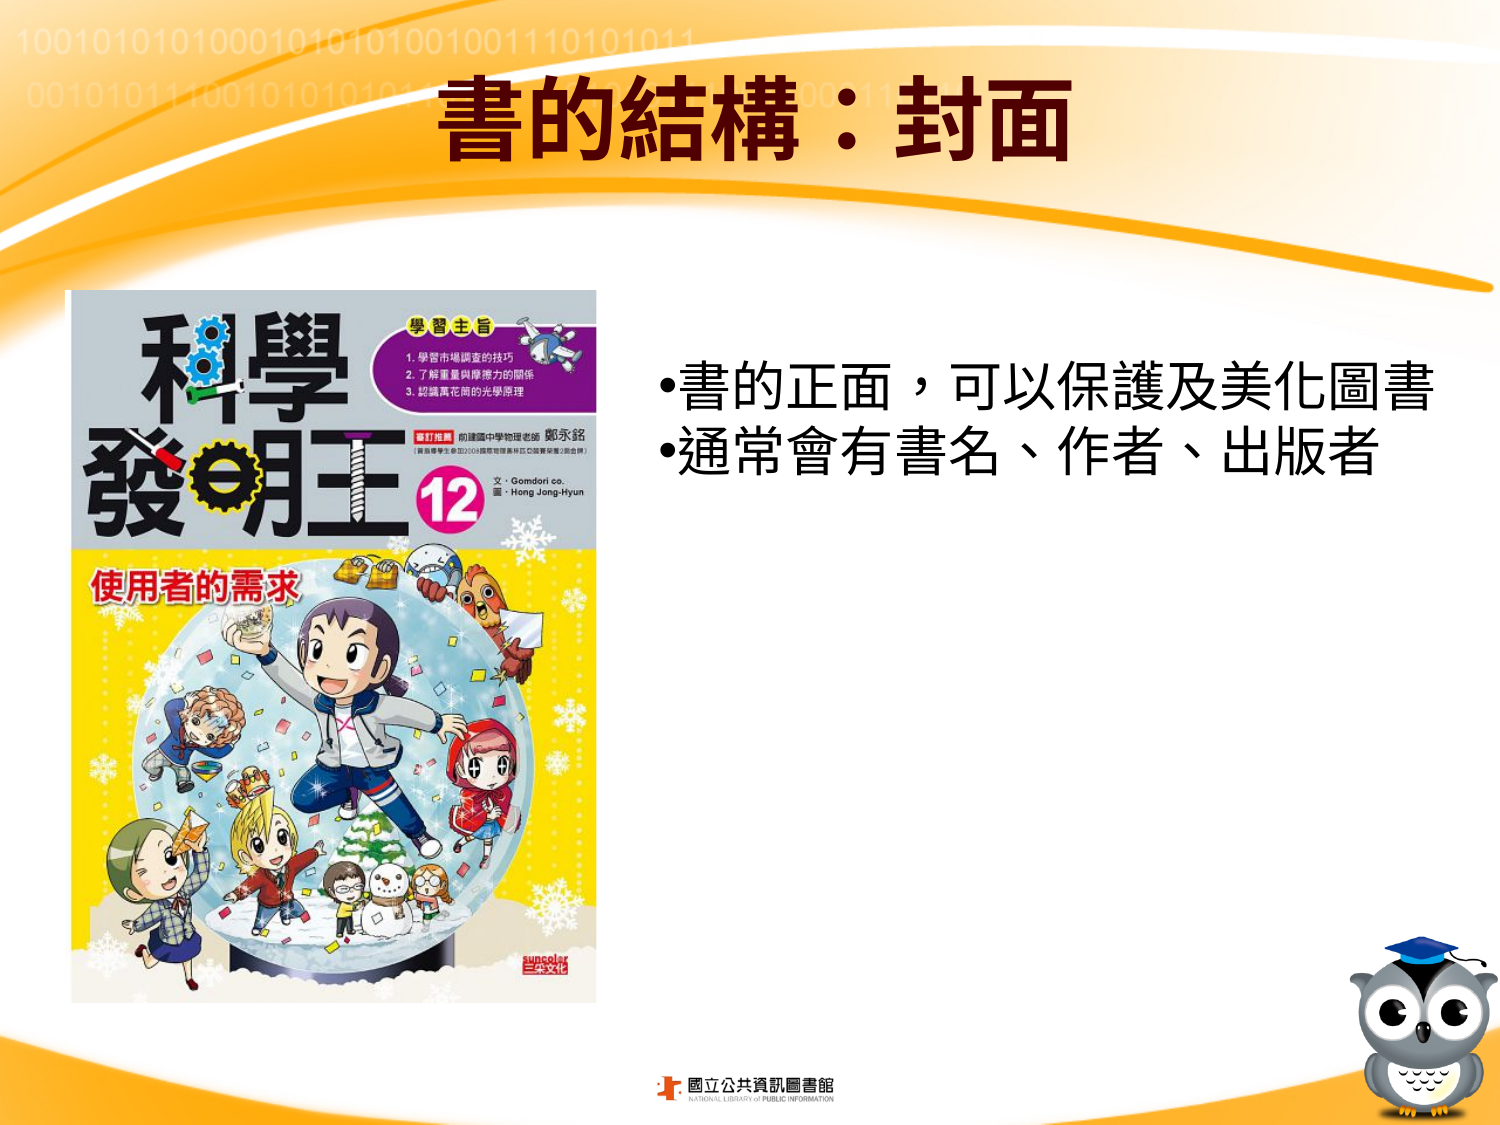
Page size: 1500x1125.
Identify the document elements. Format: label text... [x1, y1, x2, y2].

text_box 書的正面，可以保護及美化圖書 通常會有書名、作者、出版者 [643, 345, 1465, 490]
title 書的結構：封面 [117, 23, 1395, 211]
picture [0, 0, 1500, 1125]
